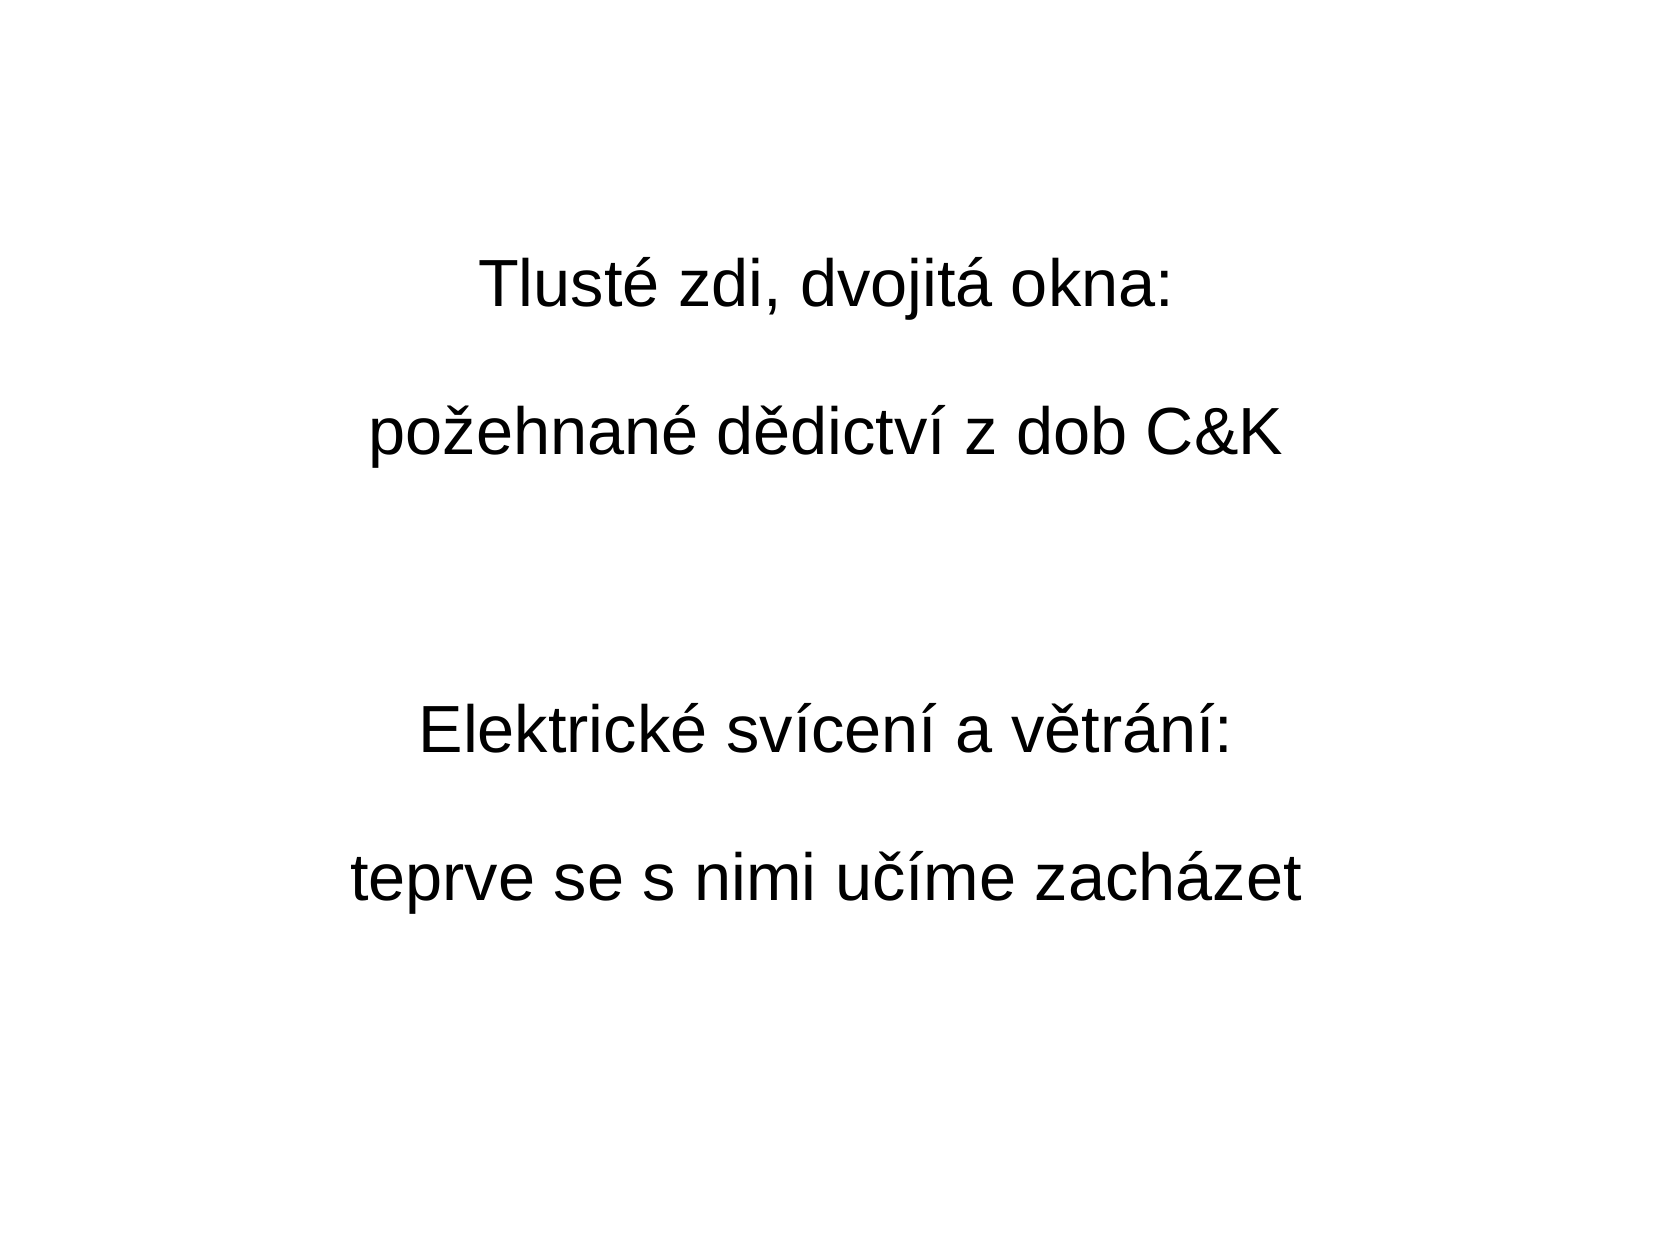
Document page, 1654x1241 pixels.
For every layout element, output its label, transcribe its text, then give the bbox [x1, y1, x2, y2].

text_box Tlusté zdi, dvojitá okna: požehnané dědictví z dob C&K Elektrické svícení a větrání: teprve se s nimi učíme zacházet [82, 56, 1571, 1102]
